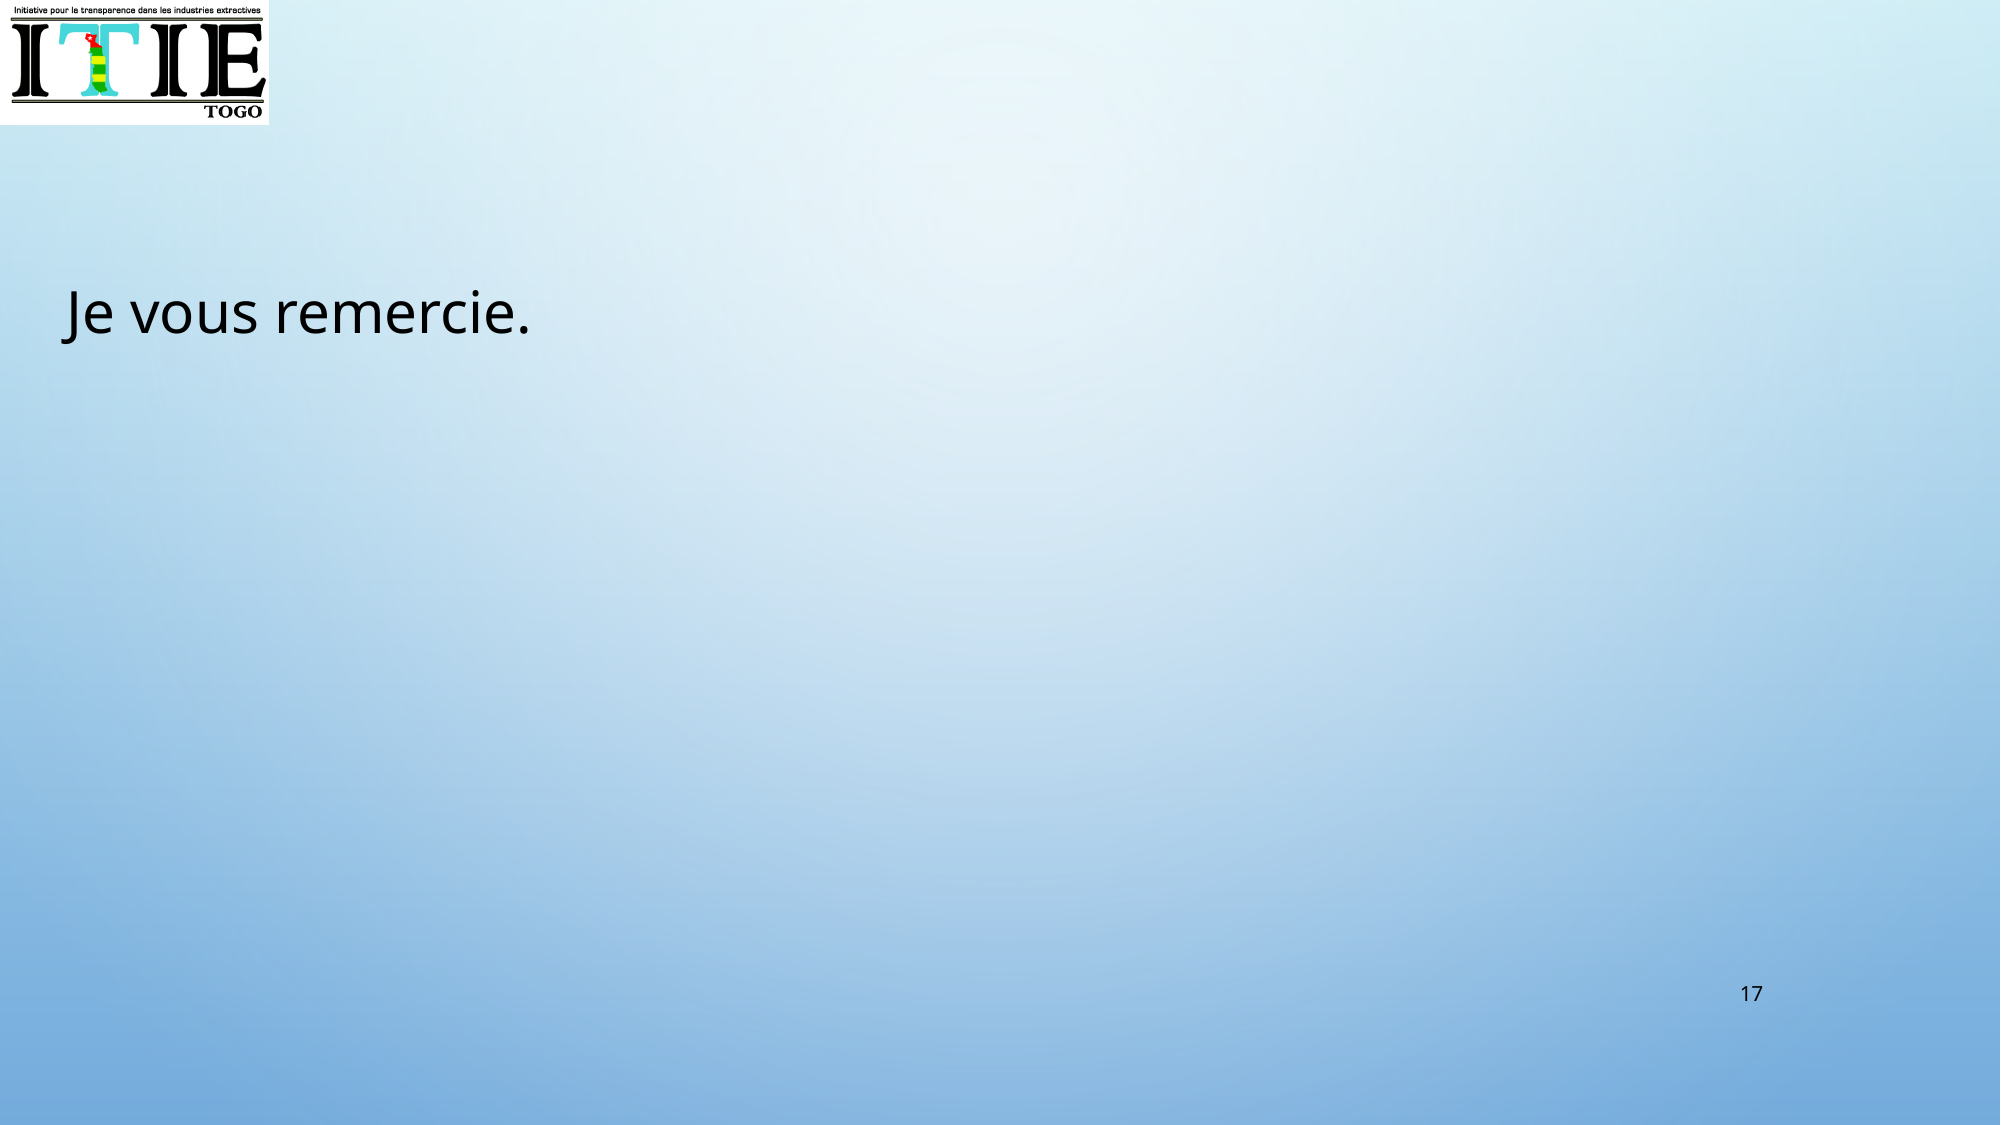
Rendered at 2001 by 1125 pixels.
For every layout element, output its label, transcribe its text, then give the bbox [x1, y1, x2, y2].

text_box [1724, 965, 1851, 1025]
picture [0, 0, 269, 126]
list Je vous remercie. [51, 162, 1876, 939]
